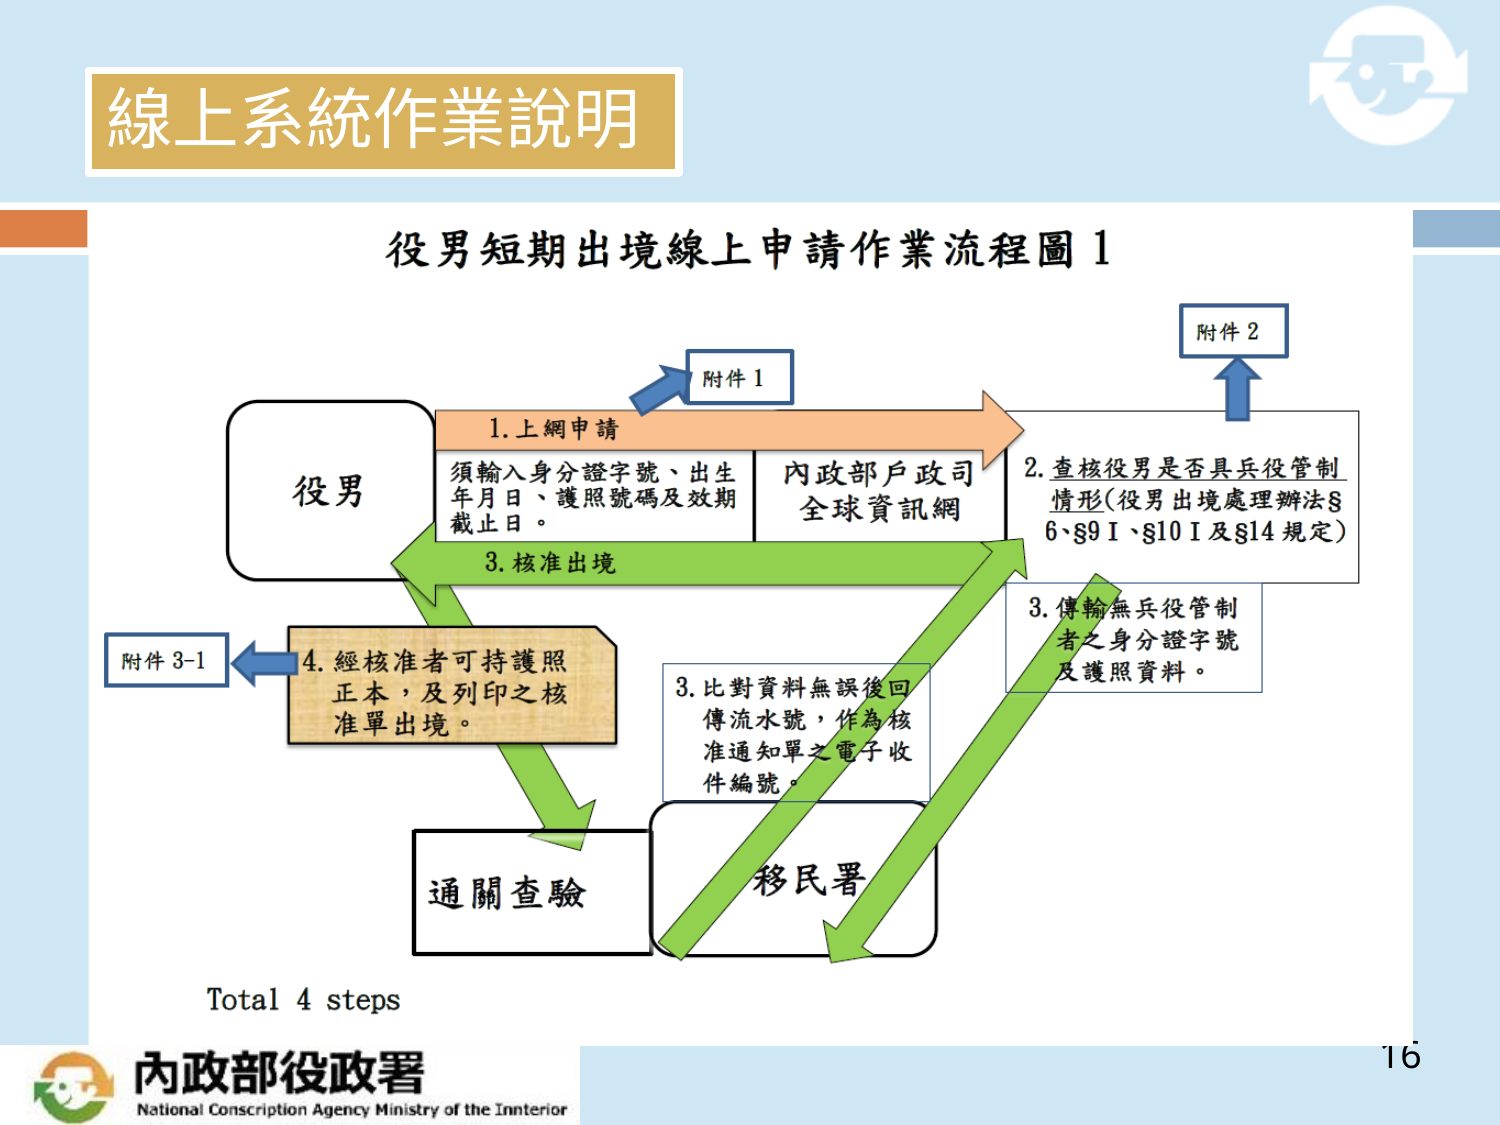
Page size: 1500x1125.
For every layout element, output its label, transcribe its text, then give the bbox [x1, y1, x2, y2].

picture [1305, 0, 1473, 153]
text_box 線上系統作業說明 [88, 70, 680, 173]
slide_number <編號> [1364, 1023, 1452, 1086]
picture [0, 206, 1413, 1125]
